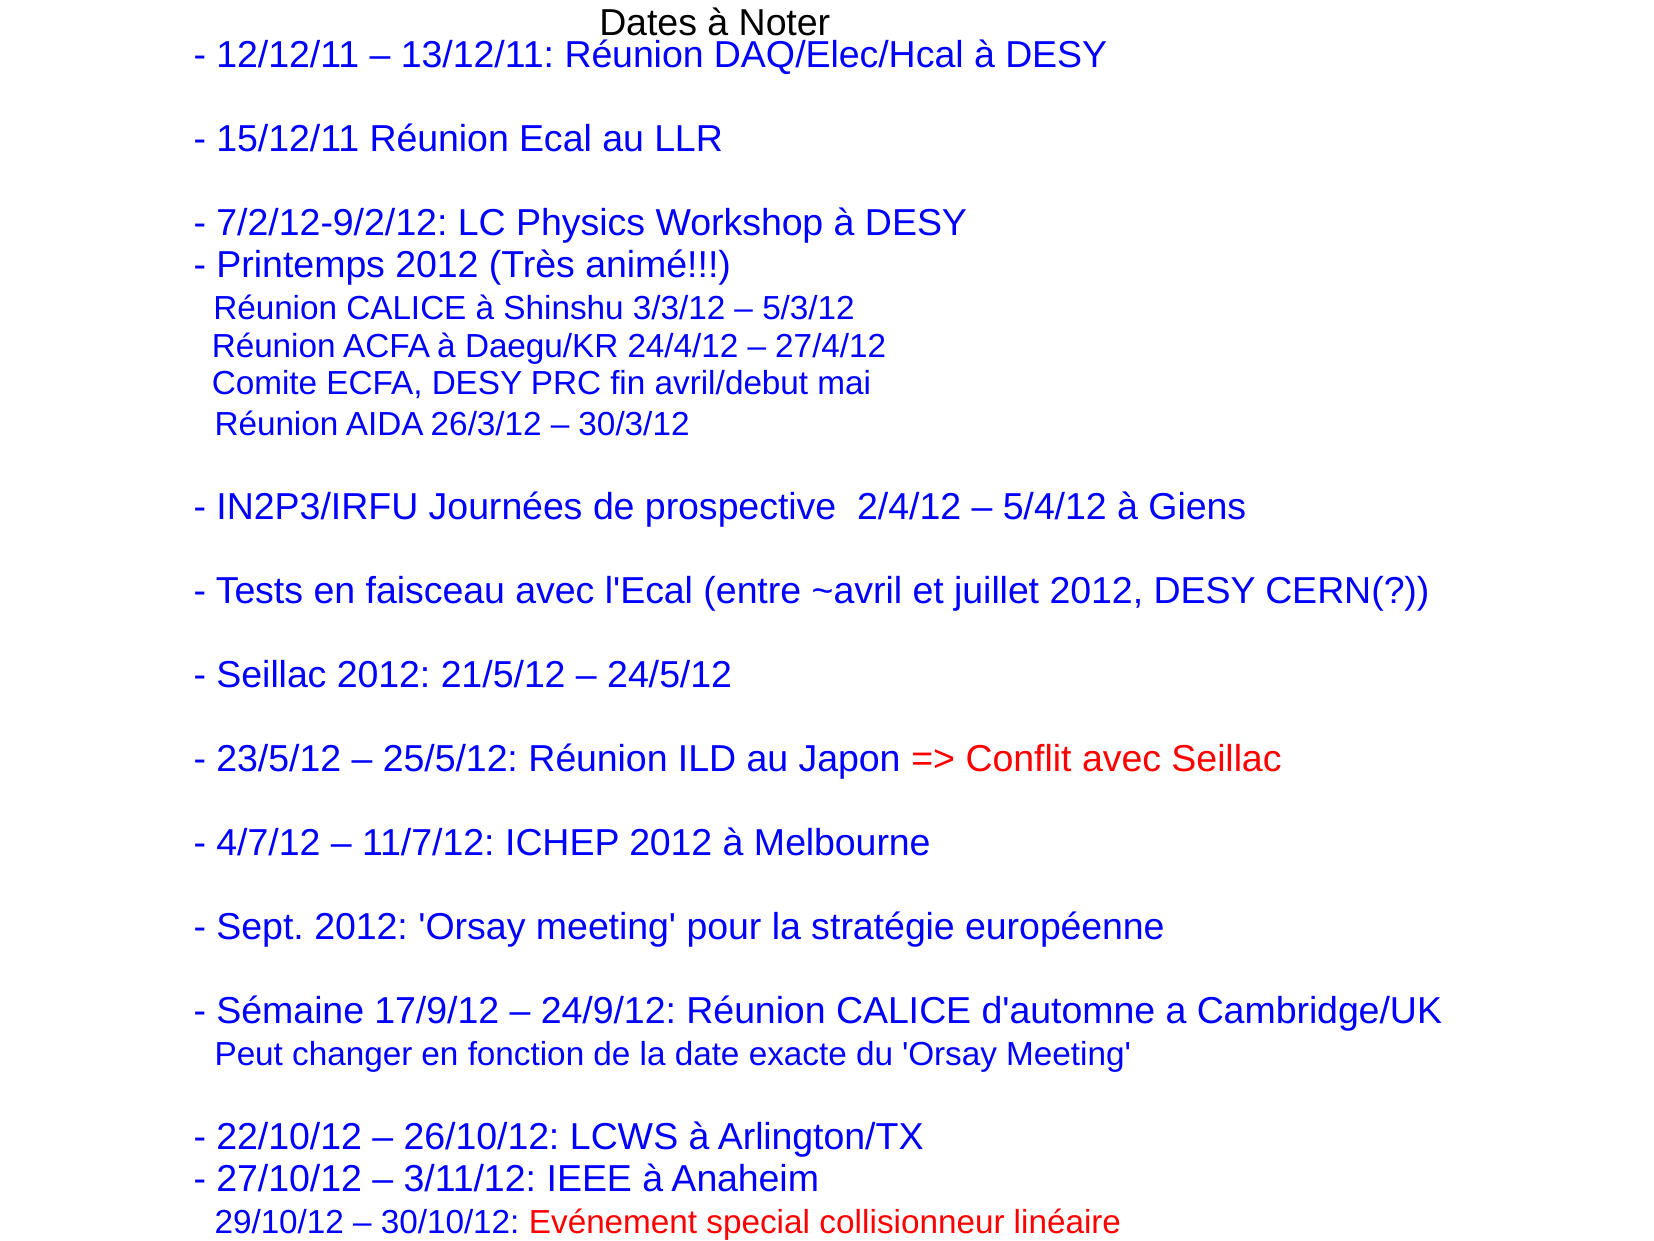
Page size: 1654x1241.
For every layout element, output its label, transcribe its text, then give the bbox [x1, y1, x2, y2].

text_box - 12/12/11 – 13/12/11: Réunion DAQ/Elec/Hcal à DESY - 15/12/11 Réunion Ecal au LLR - 7/2/12-9/2/12: LC Physics Workshop à DESY - Printemps 2012 (Très animé!!!) Réunion CALICE à Shinshu 3/3/12 – 5/3/12 Réunion ACFA à Daegu/KR 24/4/12 – 27/4/12 Comite ECFA, DESY PRC fin avril/debut mai Réunion AIDA 26/3/12 – 30/3/12 - IN2P3/IRFU Journées de prospective 2/4/12 – 5/4/12 à Giens - Tests en faisceau avec l'Ecal (entre ~avril et juillet 2012, DESY CERN(?)) - Seillac 2012: 21/5/12 – 24/5/12 - 23/5/12 – 25/5/12: Réunion ILD au Japon => Conflit avec Seillac - 4/7/12 – 11/7/12: ICHEP 2012 à Melbourne - Sept. 2012: 'Orsay meeting' pour la stratégie européenne - Sémaine 17/9/12 – 24/9/12: Réunion CALICE d'automne a Cambridge/UK Peut changer en fonction de la date exacte du 'Orsay Meeting' - 22/10/12 – 26/10/12: LCWS à Arlington/TX - 27/10/12 – 3/11/12: IEEE à Anaheim 29/10/12 – 30/10/12: Evénement special collisionneur linéaire [178, 26, 1461, 1241]
text_box Dates à Noter [584, 0, 846, 26]
